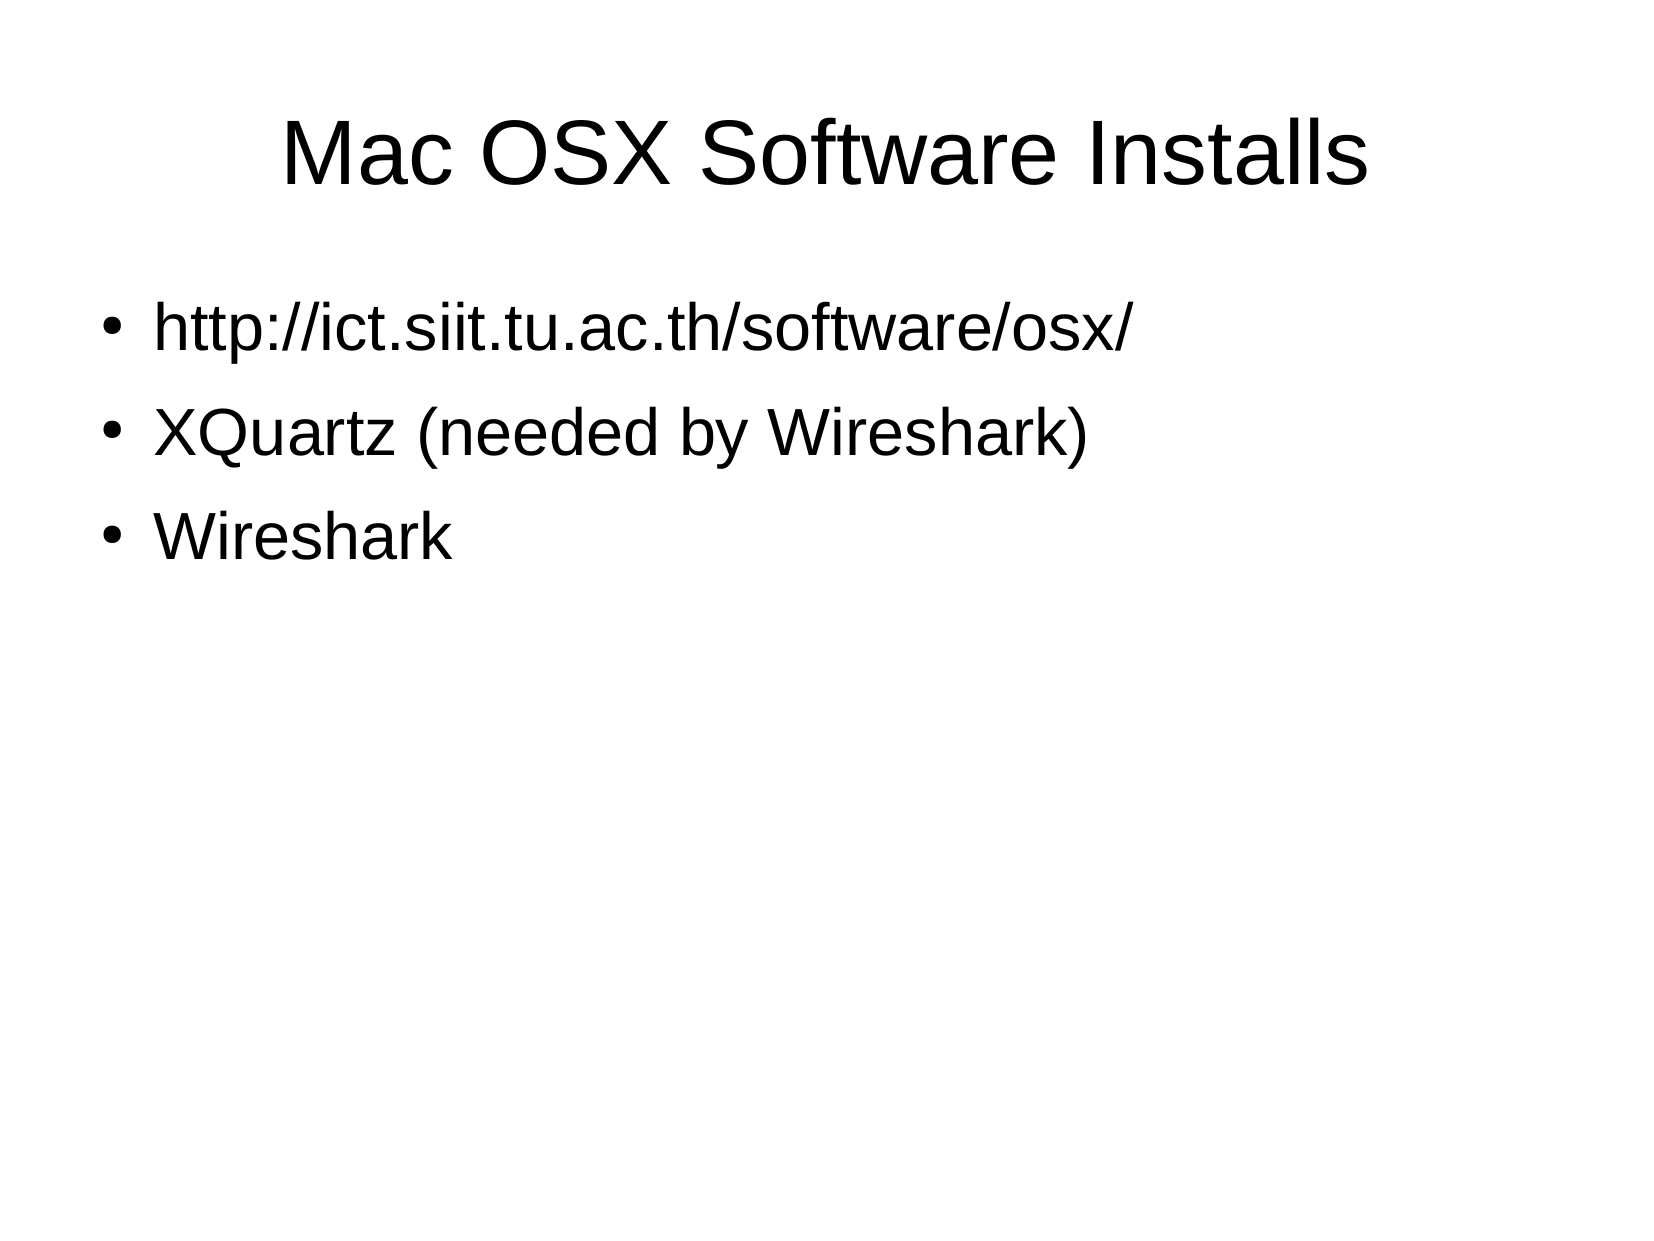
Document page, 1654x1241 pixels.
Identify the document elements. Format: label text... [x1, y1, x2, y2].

title Mac OSX Software Installs [82, 49, 1571, 257]
list http://ict.siit.tu.ac.th/software/osx/ XQuartz (needed by Wireshark) Wireshark [82, 290, 1571, 1010]
